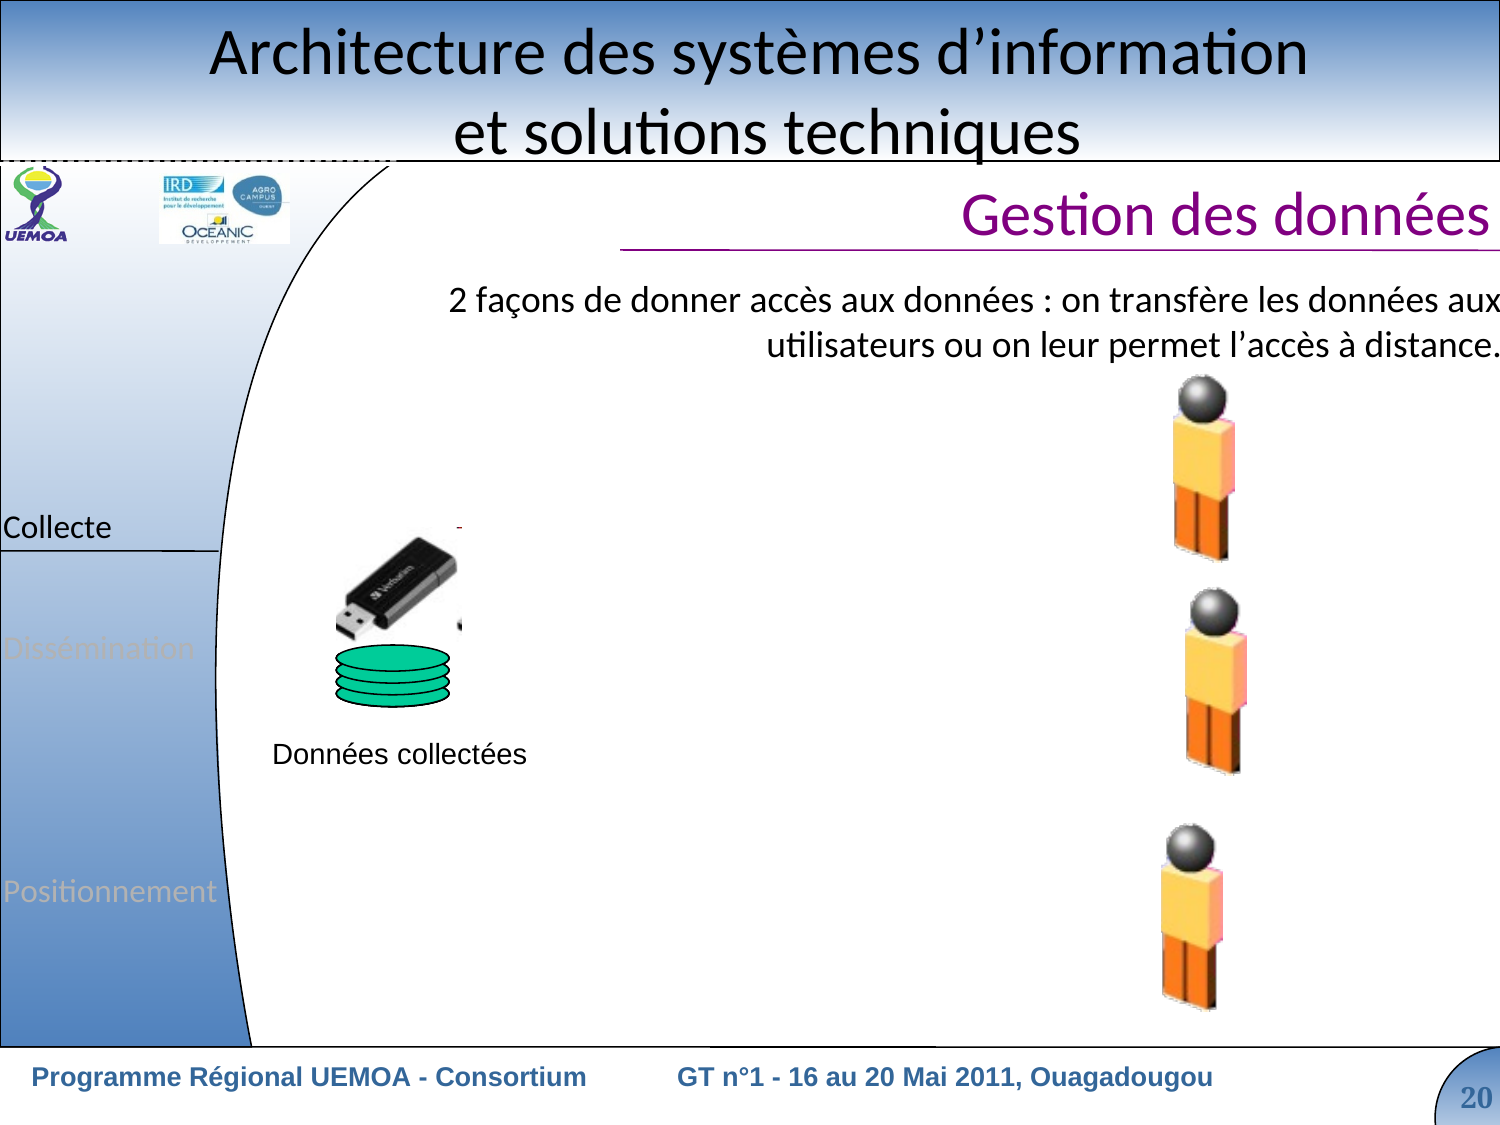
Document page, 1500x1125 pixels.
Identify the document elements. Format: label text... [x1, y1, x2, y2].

text_box Gestion des données [265, 165, 1500, 256]
text_box Collecte Dissémination Positionnement [0, 497, 314, 1039]
picture [159, 173, 265, 244]
picture [0, 166, 73, 244]
text_box 2 façons de donner accès aux données : on transfère les données aux utilisateurs ou on leur permet l’accès à distance. [283, 267, 1500, 418]
text_box Architecture des systèmes d’information et solutions techniques [53, 0, 1483, 161]
text_box Données collectées [314, 727, 543, 779]
picture [336, 527, 462, 653]
picture [1161, 822, 1223, 1012]
picture [1173, 373, 1235, 564]
picture [1185, 586, 1247, 776]
